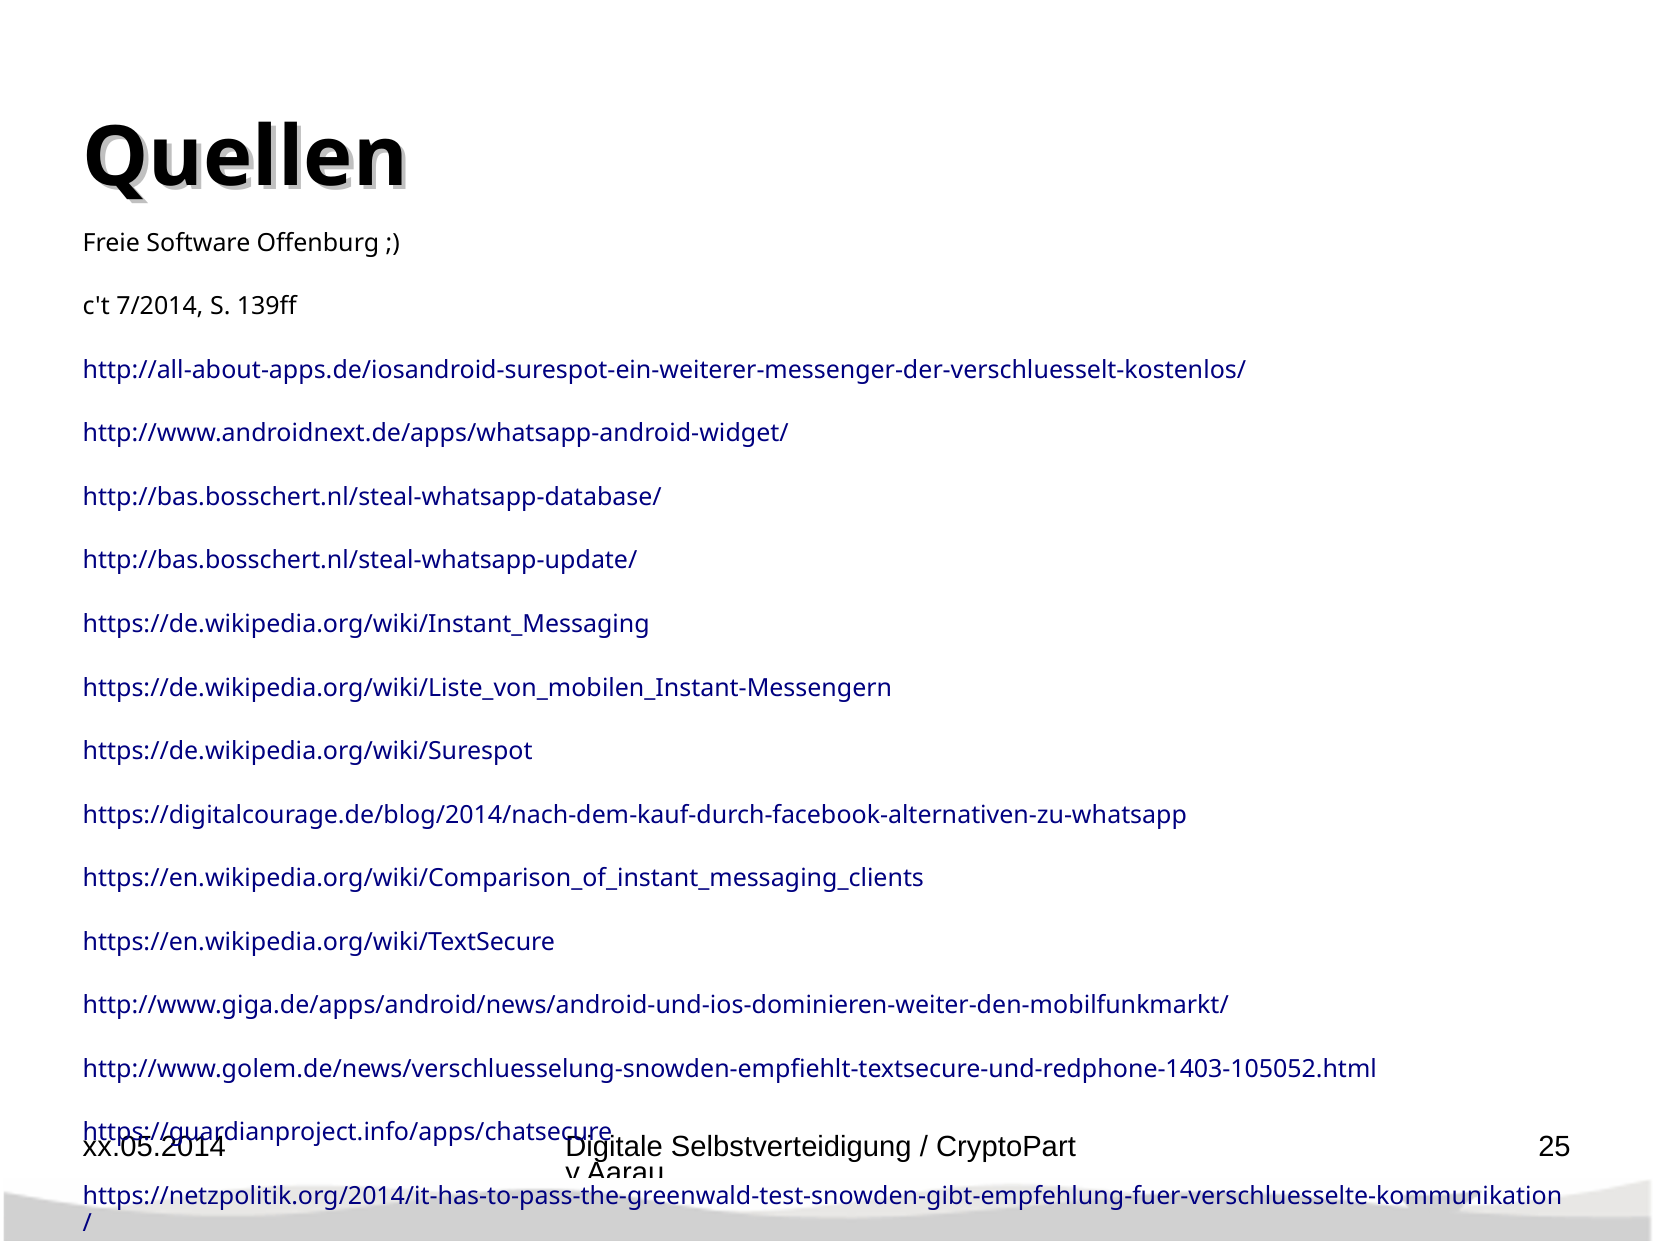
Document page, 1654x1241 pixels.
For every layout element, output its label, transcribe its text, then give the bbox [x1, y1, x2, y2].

list Freie Software Offenburg ;) c't 7/2014, S. 139ff http://all-about-apps.de/iosandroid-surespot-ein-weiterer-messenger-der-verschluesselt-kostenlos/ http://www.androidnext.de/apps/whatsapp-android-widget/ http://bas.bosschert.nl/steal-whatsapp-database/ http://bas.bosschert.nl/steal-whatsapp-update/ https://de.wikipedia.org/wiki/Instant_Messaging https://de.wikipedia.org/wiki/Liste_von_mobilen_Instant-Messengern https://de.wikipedia.org/wiki/Surespot https://digitalcourage.de/blog/2014/nach-dem-kauf-durch-facebook-alternativen-zu-whatsapp https://en.wikipedia.org/wiki/Comparison_of_instant_messaging_clients https://en.wikipedia.org/wiki/TextSecure http://www.giga.de/apps/android/news/android-und-ios-dominieren-weiter-den-mobilfunkmarkt/ http://www.golem.de/news/verschluesselung-snowden-empfiehlt-textsecure-und-redphone-1403-105052.html https://guardianproject.info/apps/chatsecure https://netzpolitik.org/2014/it-has-to-pass-the-greenwald-test-snowden-gibt-empfehlung-fuer-verschluesselte-kommunikation/ [82, 224, 1571, 1111]
title Quellen [82, 49, 1571, 224]
picture [3, 1178, 1654, 1241]
